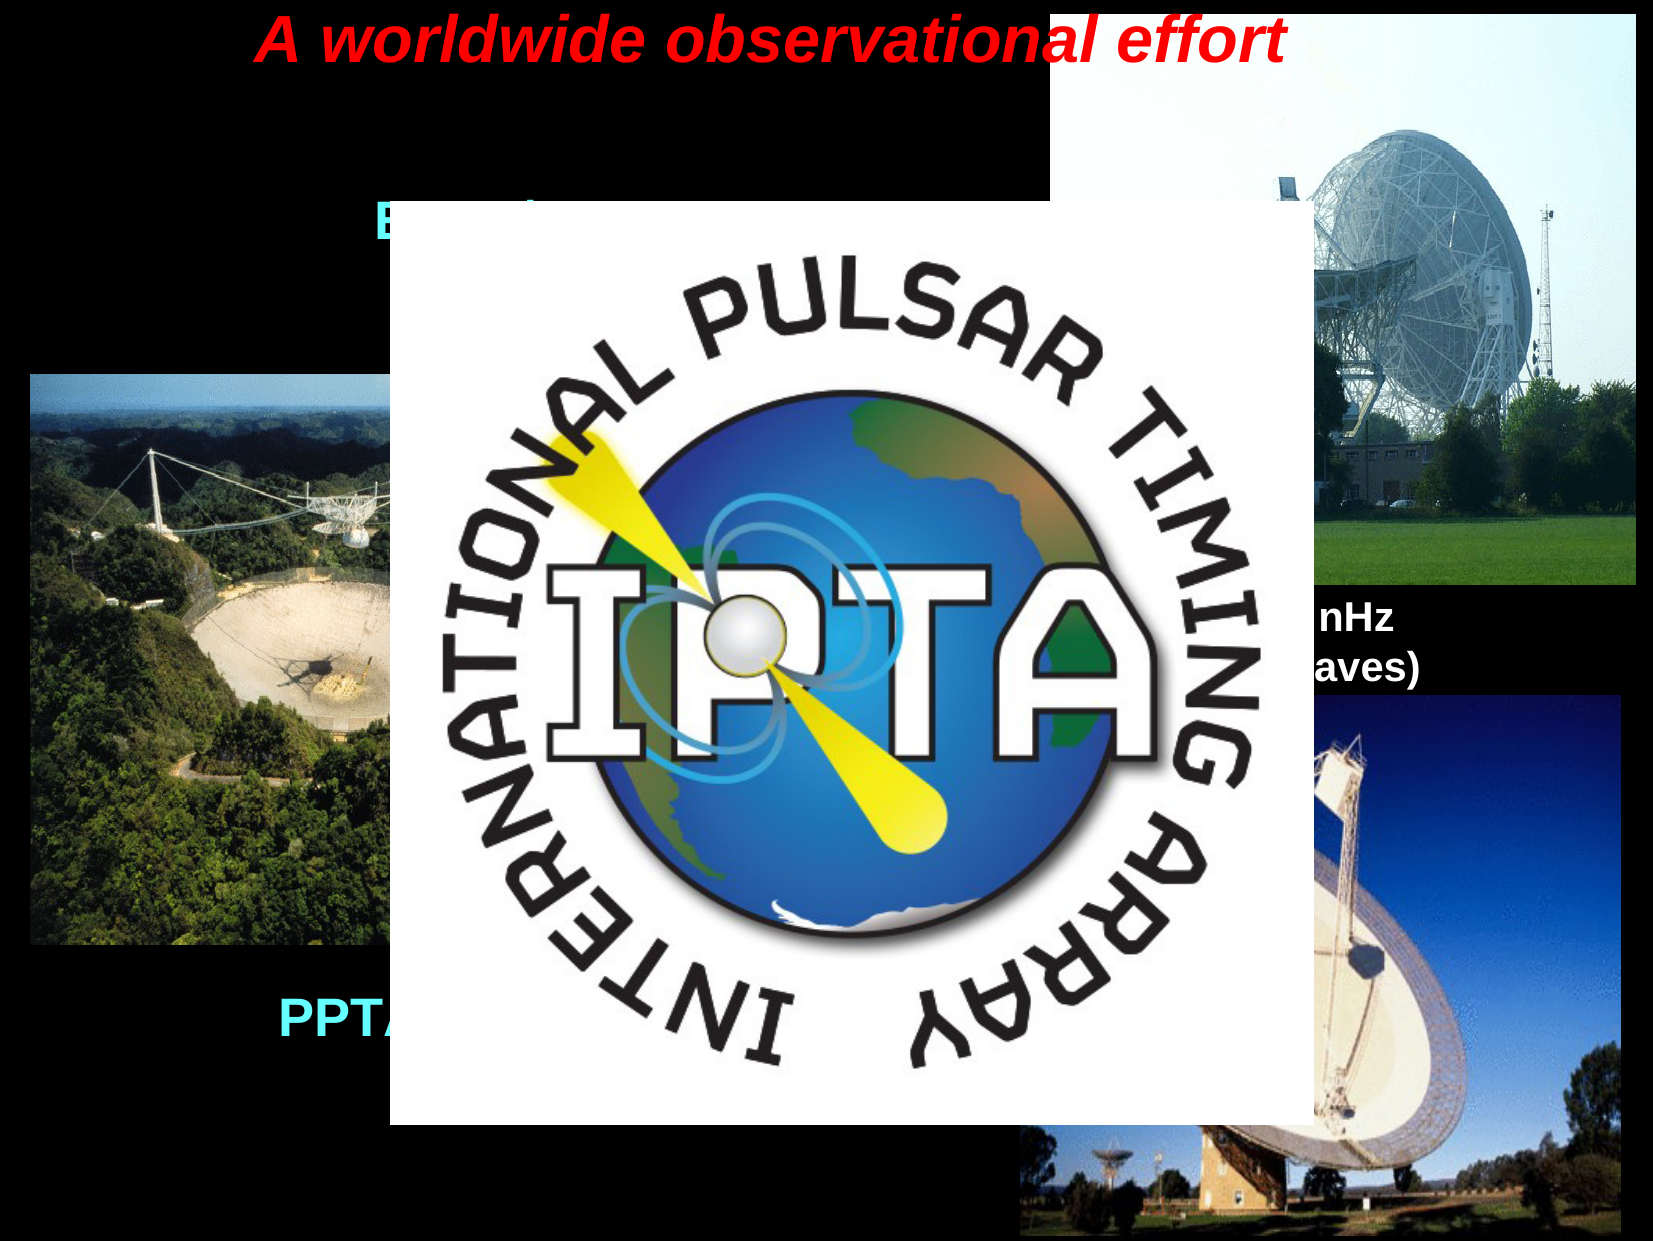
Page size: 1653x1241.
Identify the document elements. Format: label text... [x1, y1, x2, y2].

text_box NANOGrav (North American nHz Observatory for Gravitational Waves) [1314, 587, 1561, 698]
text_box PPTA (Parkes Pulsar Timing Array) [263, 992, 390, 1096]
text_box EPTA/LEAP (Large European Array for Pulsars) [336, 195, 1042, 306]
text_box A worldwide observational effort [218, 9, 1307, 76]
picture [30, 14, 1636, 1236]
